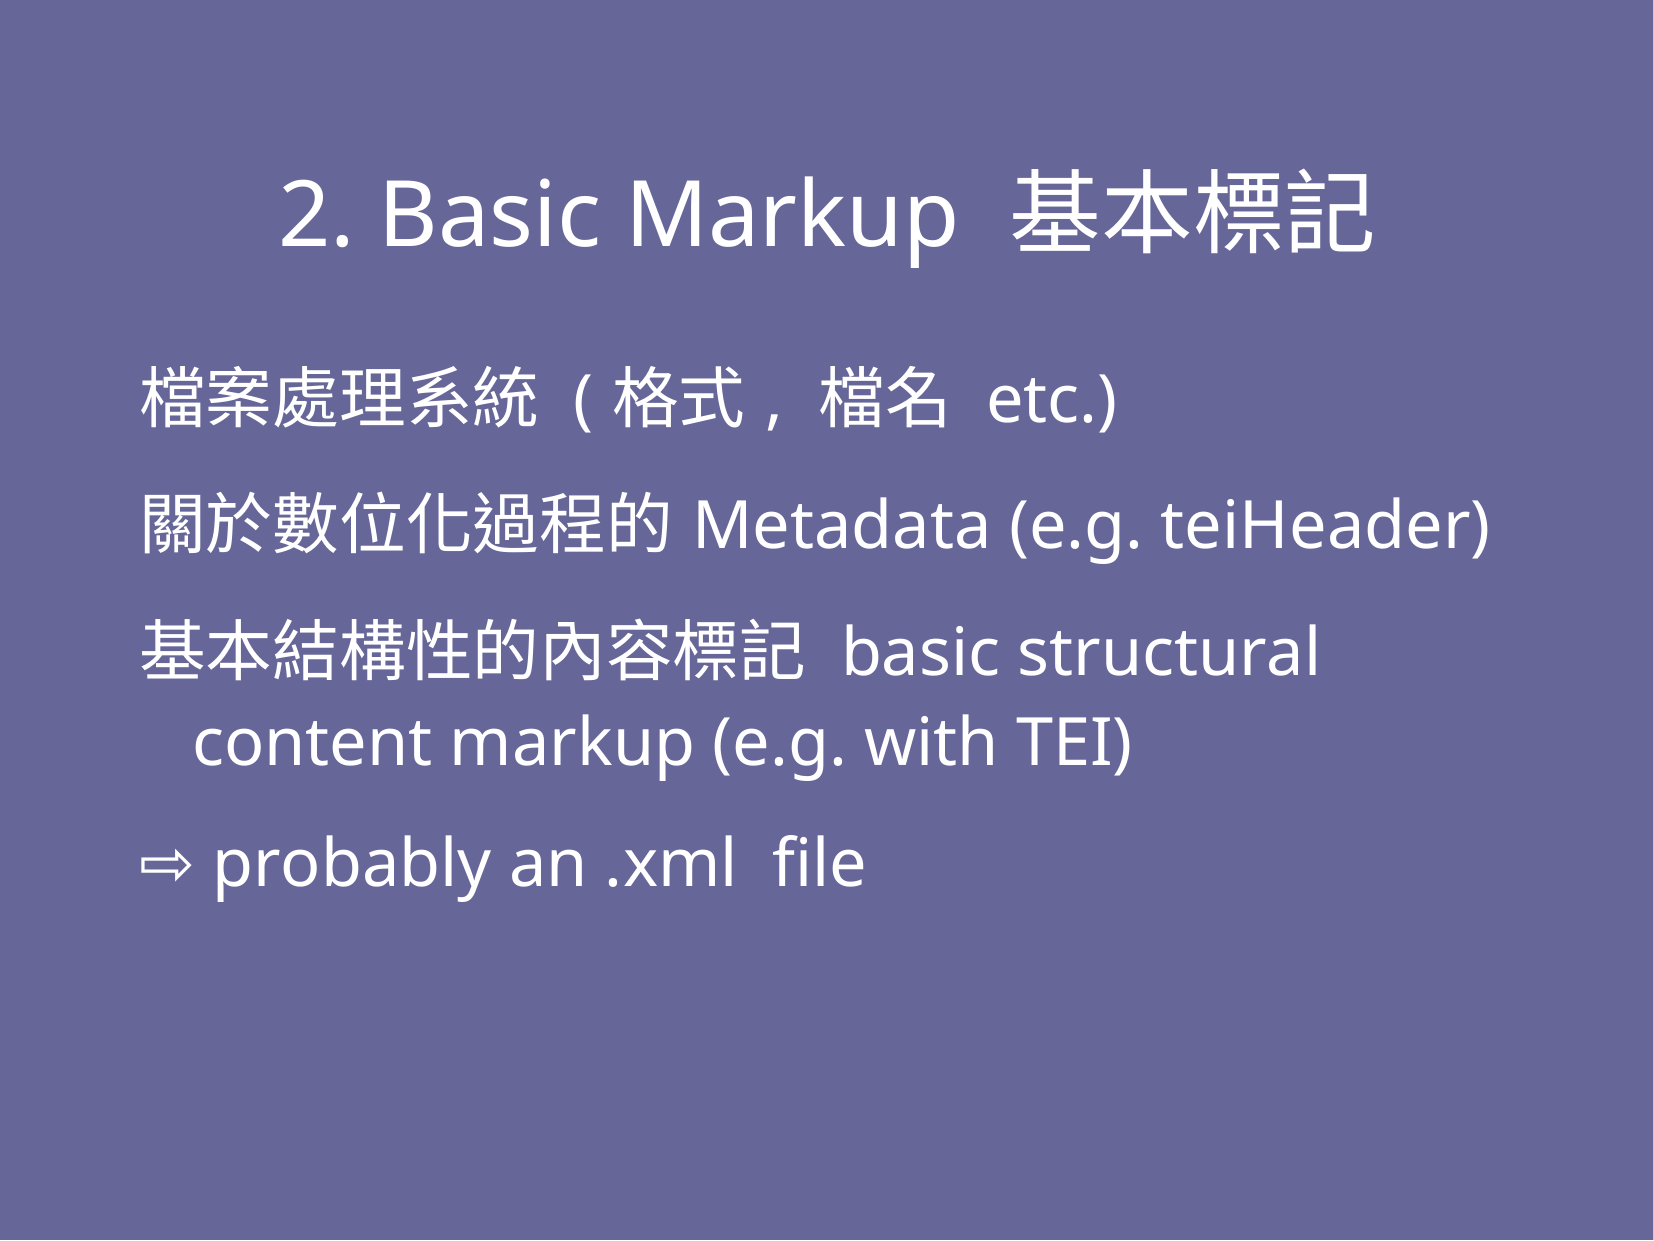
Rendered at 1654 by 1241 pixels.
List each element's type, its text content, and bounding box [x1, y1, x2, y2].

list 檔案處理系統 (格式, 檔名 etc.) 關於數位化過程的Metadata (e.g. teiHeader) 基本結構性的內容標記 basic structural content markup (e.g. with TEI) ⇨ probably an .xml file [121, 344, 1534, 1127]
title 2. Basic Markup 基本標記 [121, 102, 1534, 310]
